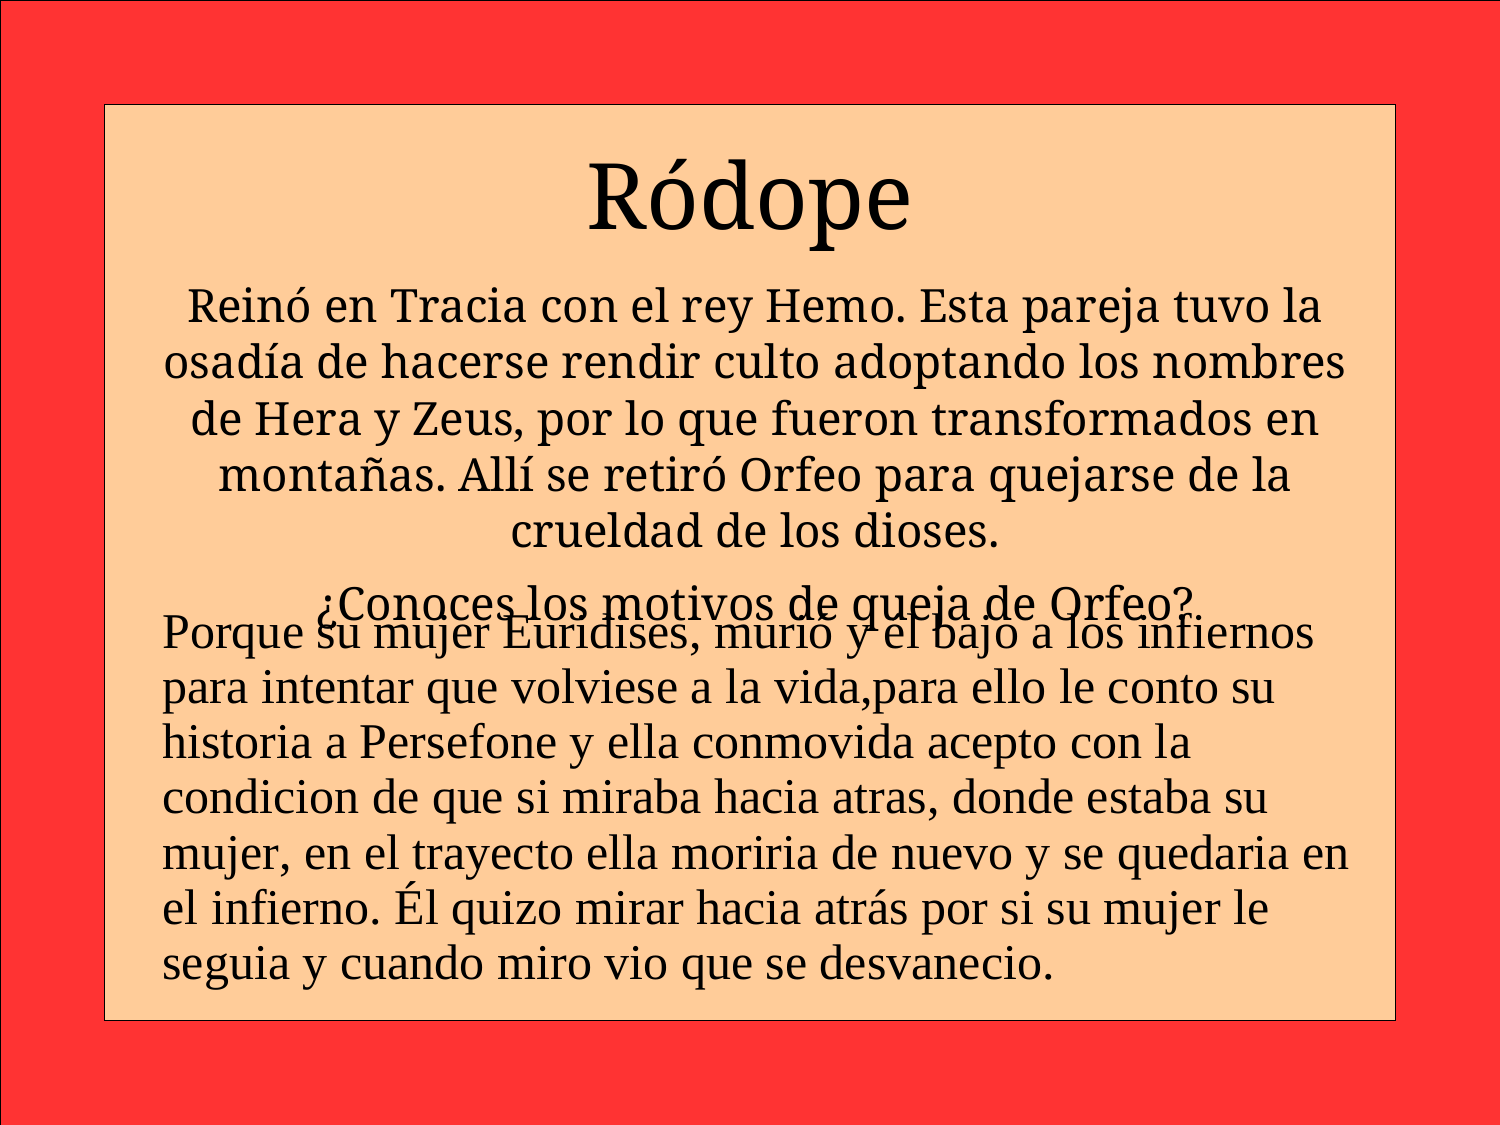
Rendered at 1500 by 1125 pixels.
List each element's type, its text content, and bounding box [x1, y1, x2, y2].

text_box Porque su mujer Euridises, murió y él bajo a los infiernos para intentar que volviese a la vida,para ello le conto su historia a Persefone y ella conmovida acepto con la condicion de que si miraba hacia atras, donde estaba su mujer, en el trayecto ella moriria de nuevo y se quedaria en el infierno. Él quizo mirar hacia atrás por si su mujer le seguia y cuando miro vio que se desvanecio. [147, 596, 1388, 999]
title Ródope [112, 105, 1388, 288]
list Reinó en Tracia con el rey Hemo. Esta pareja tuvo la osadía de hacerse rendir culto adoptando los nombres de Hera y Zeus, por lo que fueron transformados en montañas. Allí se retiró Orfeo para quejarse de la crueldad de los dioses. ¿Conoces los motivos de queja de Orfeo? [118, 269, 1394, 945]
text_box [0, 0, 1500, 1125]
